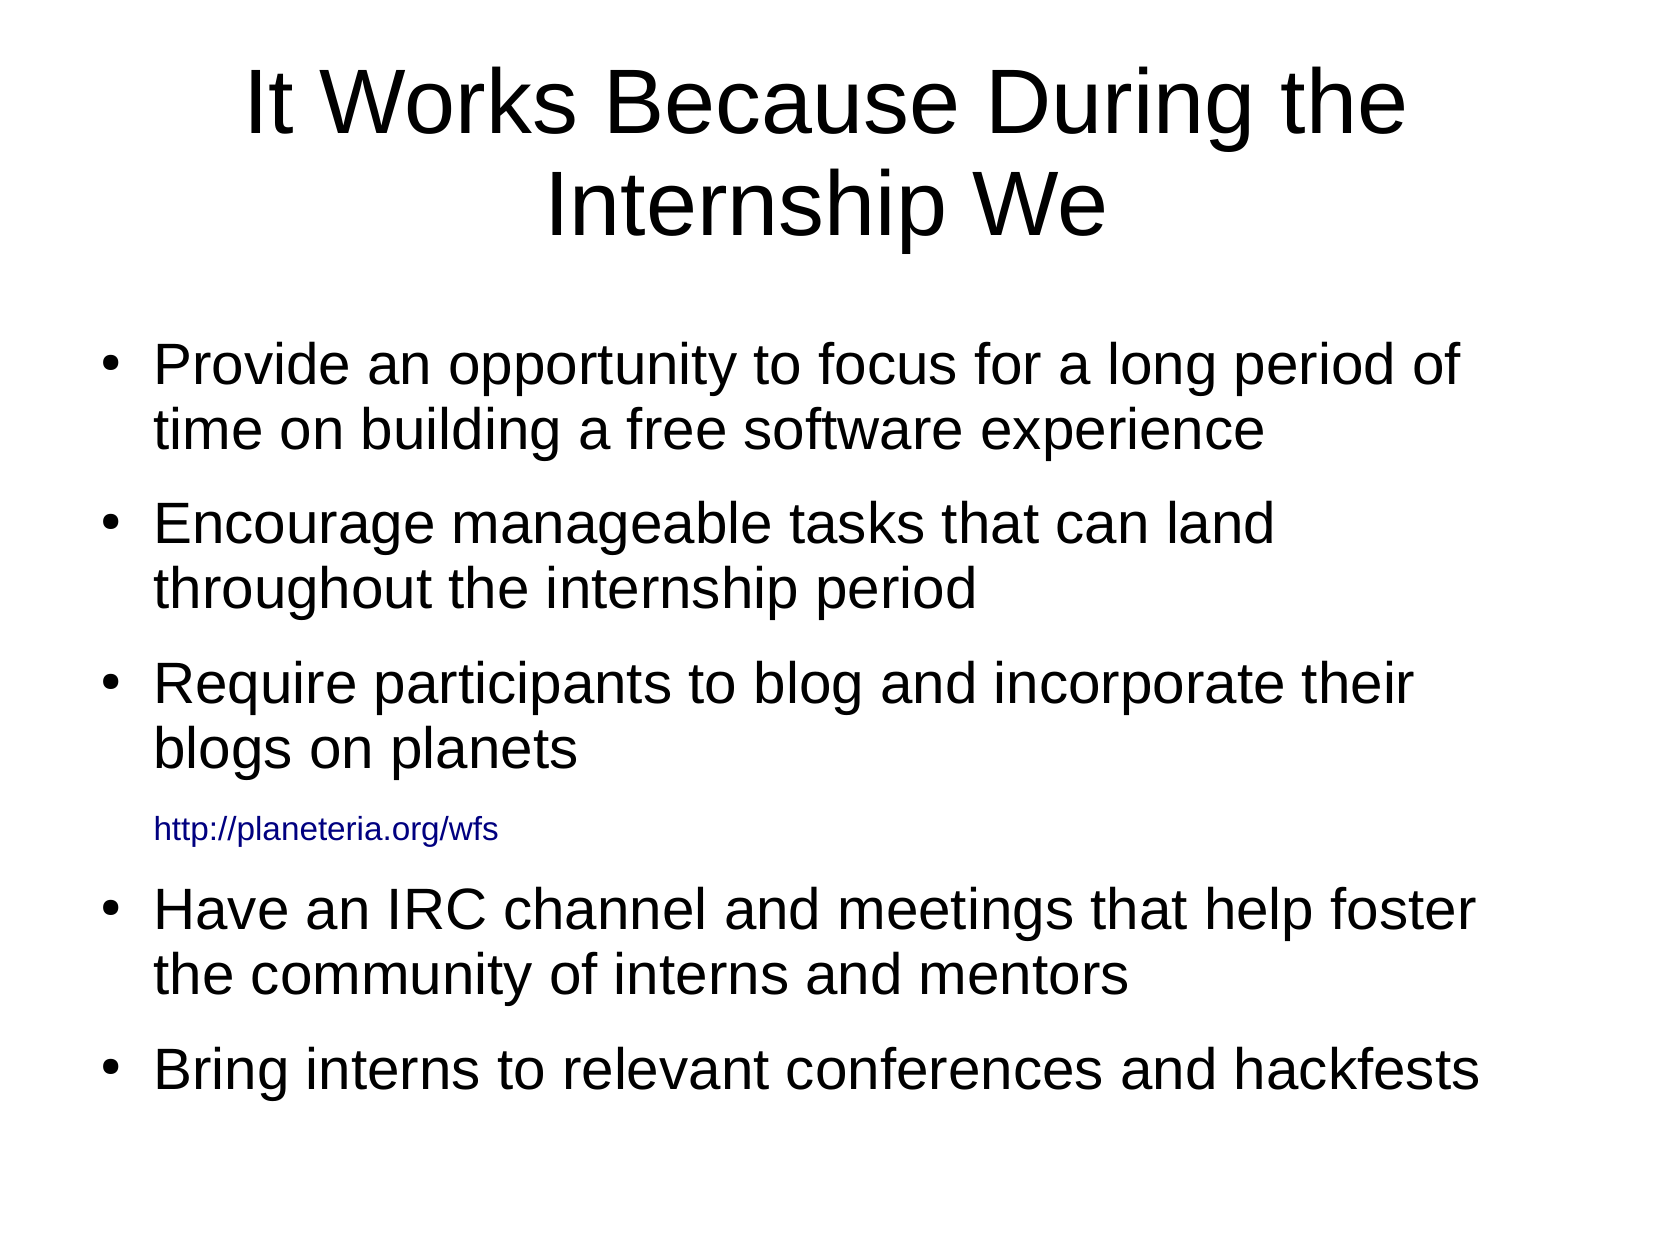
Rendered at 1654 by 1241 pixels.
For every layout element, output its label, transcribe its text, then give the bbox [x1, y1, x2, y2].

title It Works Because During the Internship We [82, 49, 1571, 257]
list Provide an opportunity to focus for a long period of time on building a free software experience Encourage manageable tasks that can land throughout the internship period Require participants to blog and incorporate their blogs on planets http://planeteria.org/wfs Have an IRC channel and meetings that help foster the community of interns and mentors Bring interns to relevant conferences and hackfests [82, 331, 1571, 1231]
